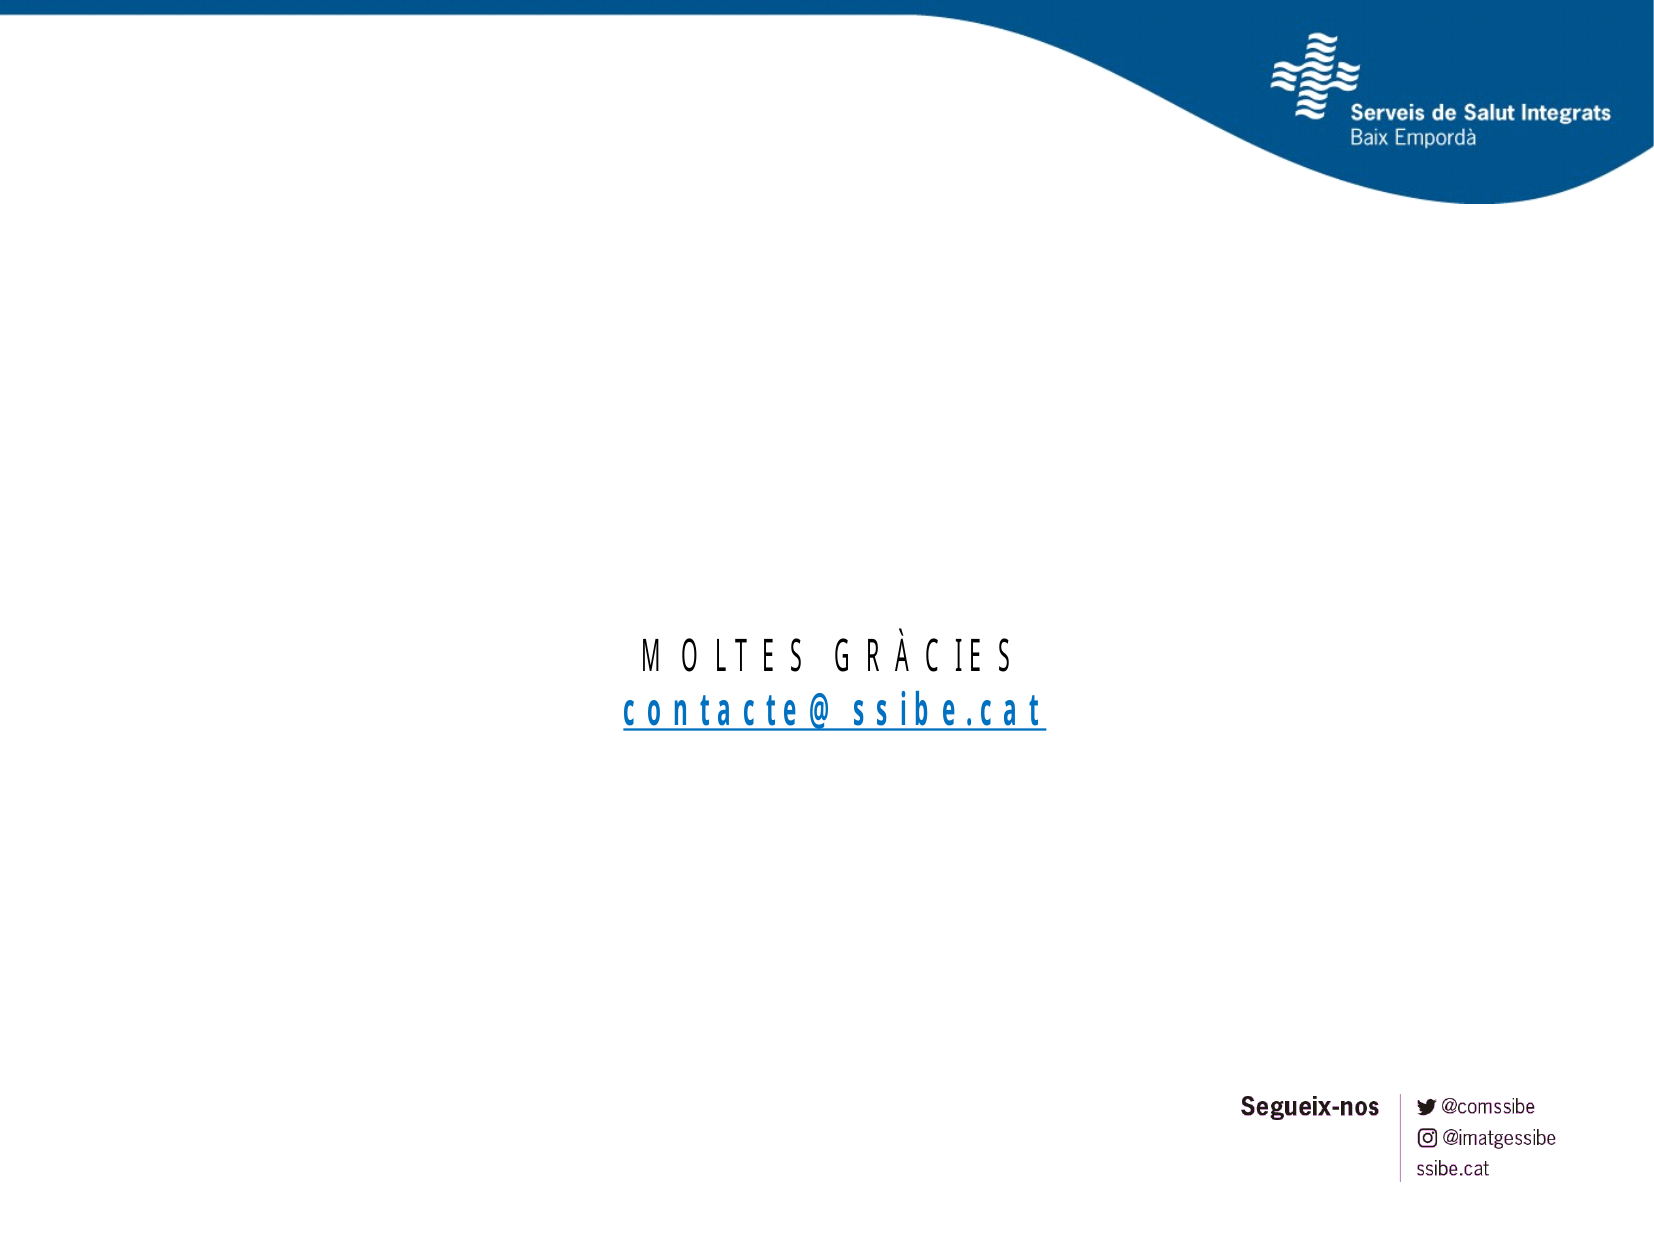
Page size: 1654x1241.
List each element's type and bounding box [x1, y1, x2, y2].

picture [0, 0, 1654, 204]
picture [1240, 1094, 1556, 1182]
picture [431, 611, 1238, 763]
